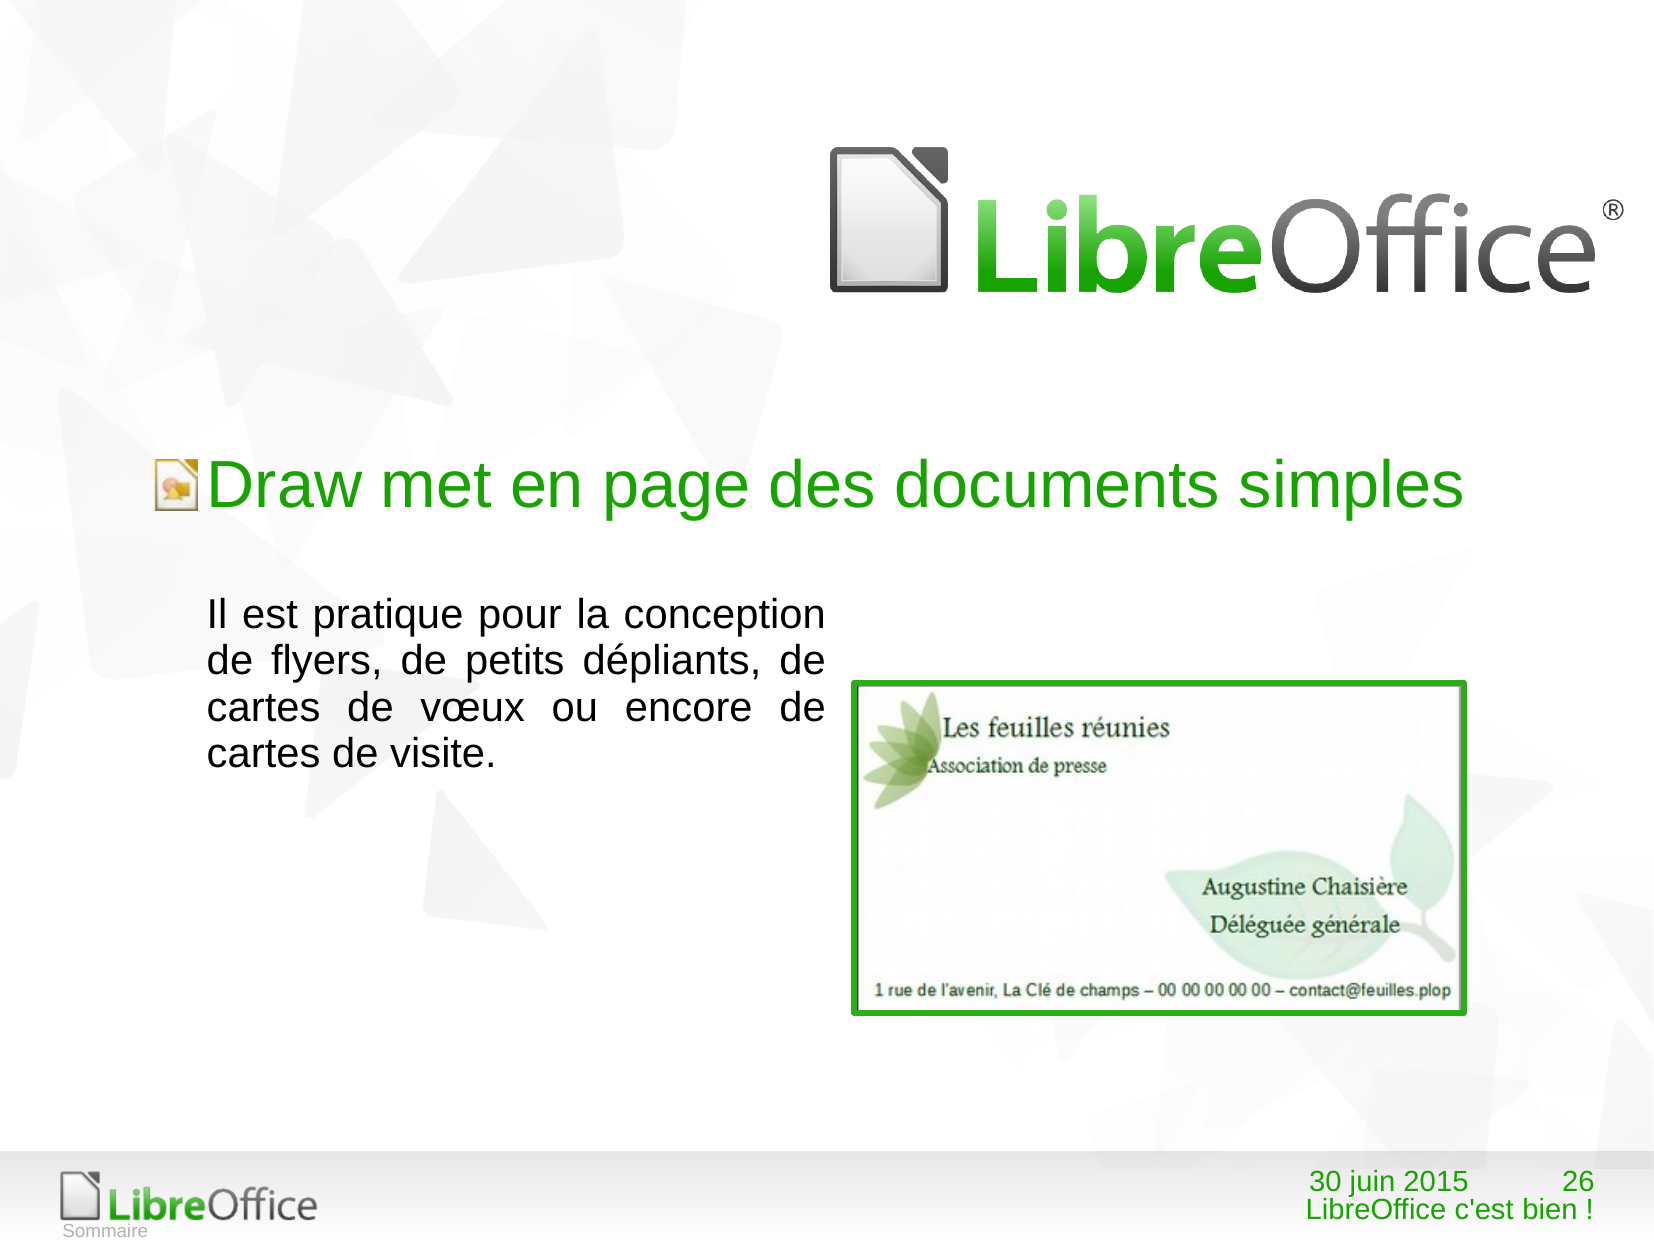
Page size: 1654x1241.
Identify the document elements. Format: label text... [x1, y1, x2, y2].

picture [41, 1152, 337, 1240]
list Il est pratique pour la conception de flyers, de petits dépliants, de cartes de vœux ou encore de cartes de visite. [206, 590, 827, 1106]
picture [0, 0, 1654, 930]
title Draw met en page des documents simples [206, 395, 1477, 573]
picture [915, 548, 1654, 1169]
picture [857, 685, 1461, 1010]
